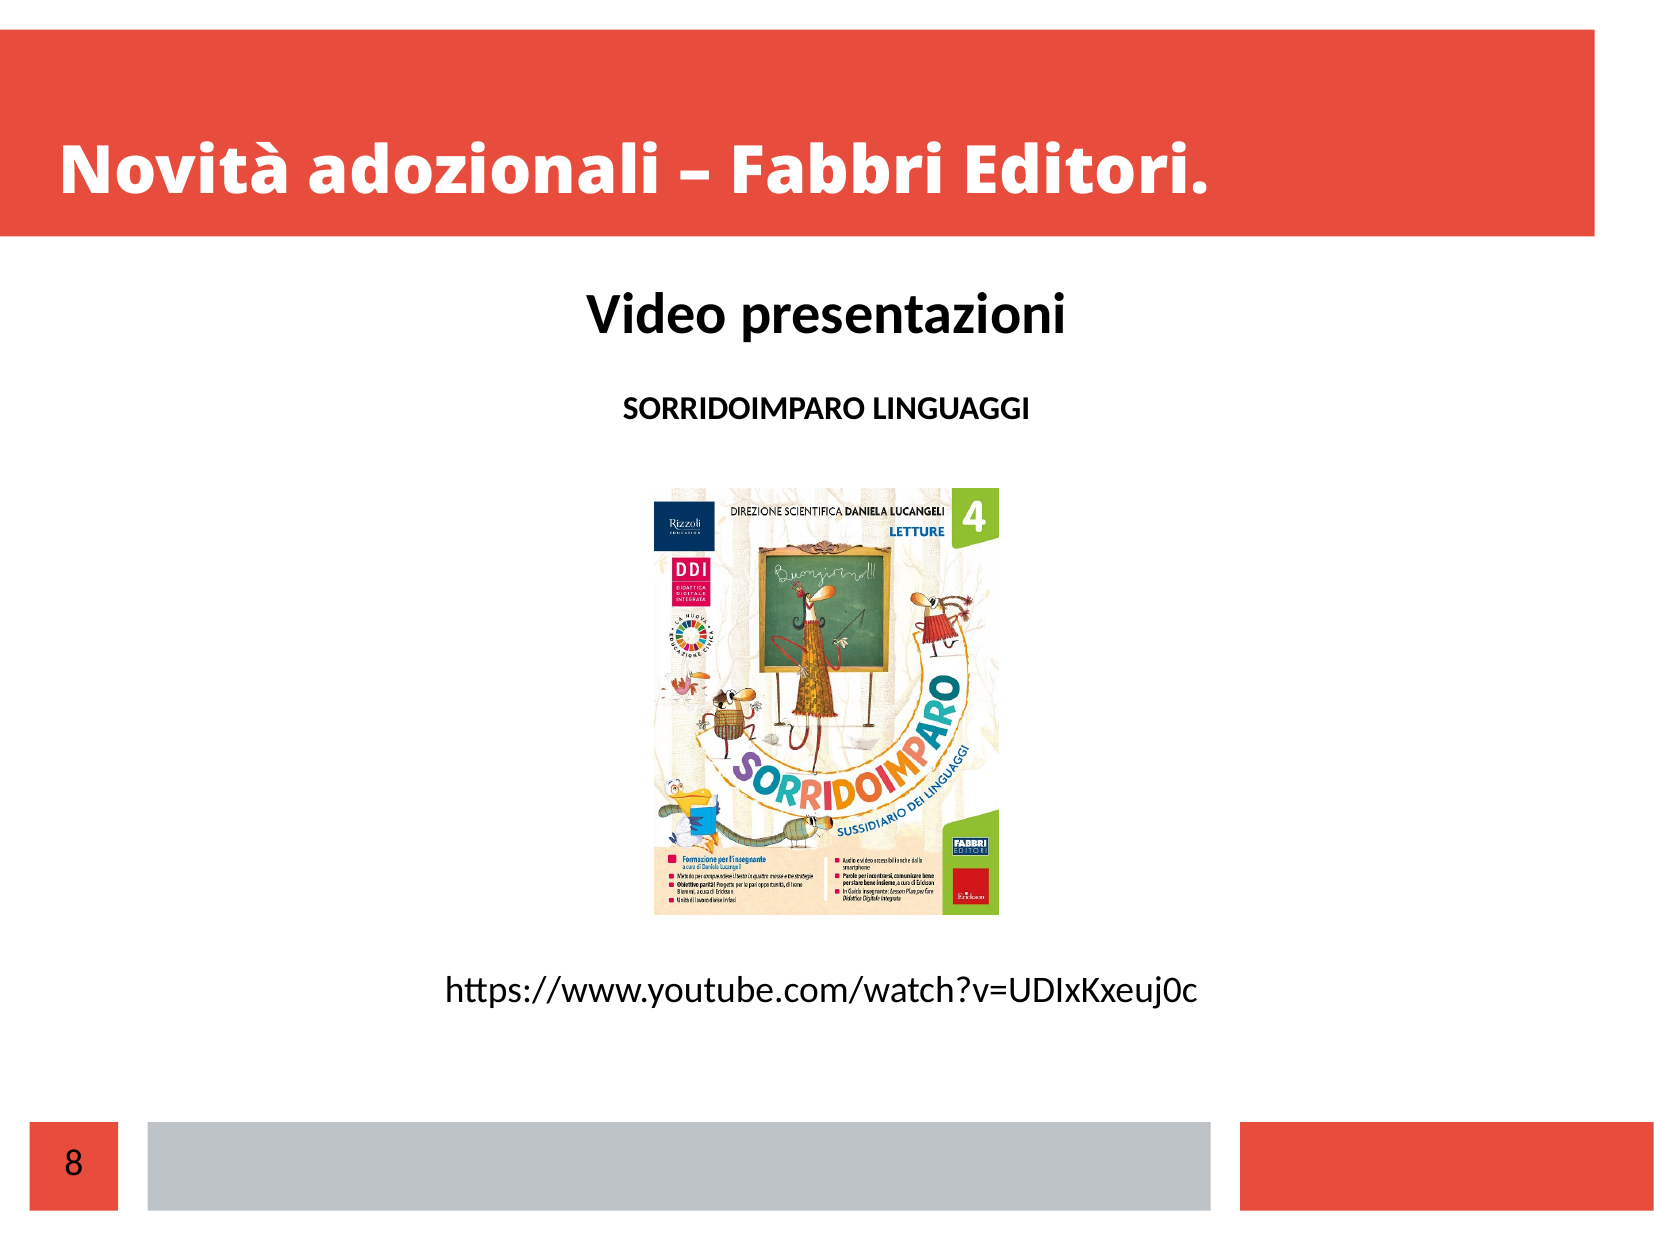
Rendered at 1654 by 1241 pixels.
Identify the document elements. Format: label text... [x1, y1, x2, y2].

picture [654, 488, 999, 915]
text_box https://www.youtube.com/watch?v=UDIxKxeuj0c [430, 957, 1224, 1019]
text_box <numero> [29, 1122, 119, 1211]
title Novità adozionali – Fabbri Editori. [59, 59, 1595, 207]
text_box SORRIDOIMPARO LINGUAGGI [603, 378, 1051, 434]
text_box Video presentazioni [118, 282, 1536, 586]
